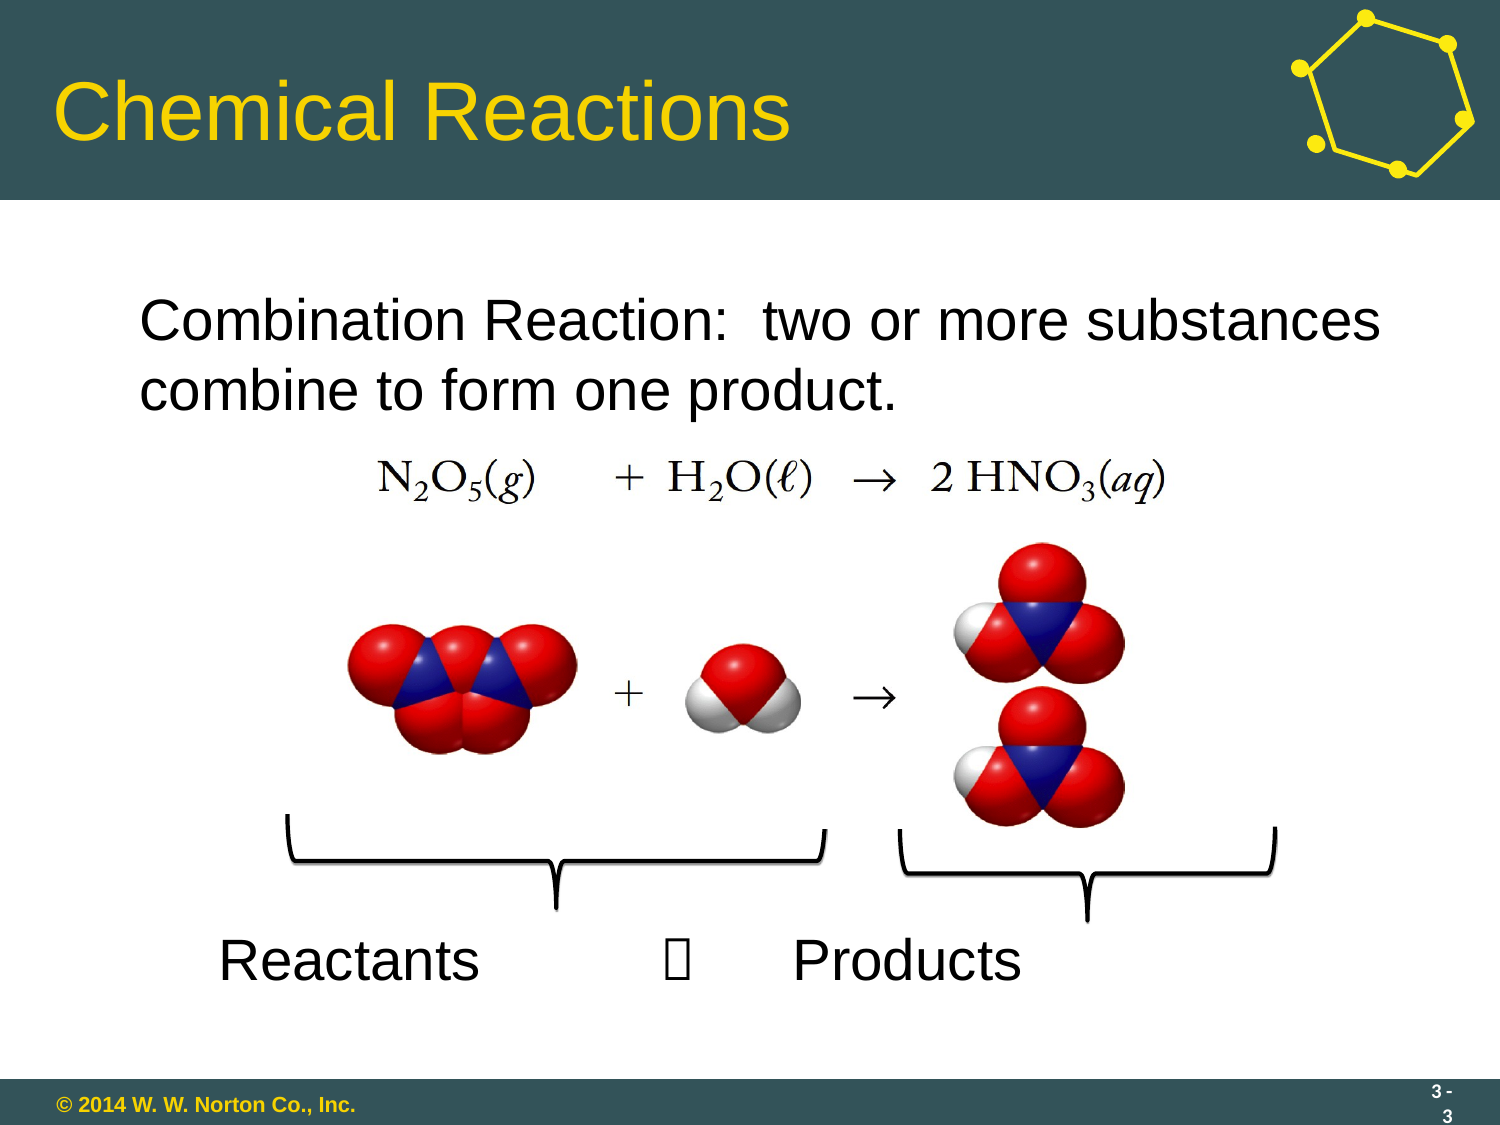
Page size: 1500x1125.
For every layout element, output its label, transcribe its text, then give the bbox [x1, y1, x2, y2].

title Chemical Reactions [37, 19, 1118, 195]
picture [337, 449, 1175, 830]
text_box Combination Reaction: two or more substances combine to form one product. [124, 274, 1400, 430]
text_box Reactants  Products [137, 914, 1413, 999]
slide_number 3 - <number> [1411, 1086, 1468, 1119]
